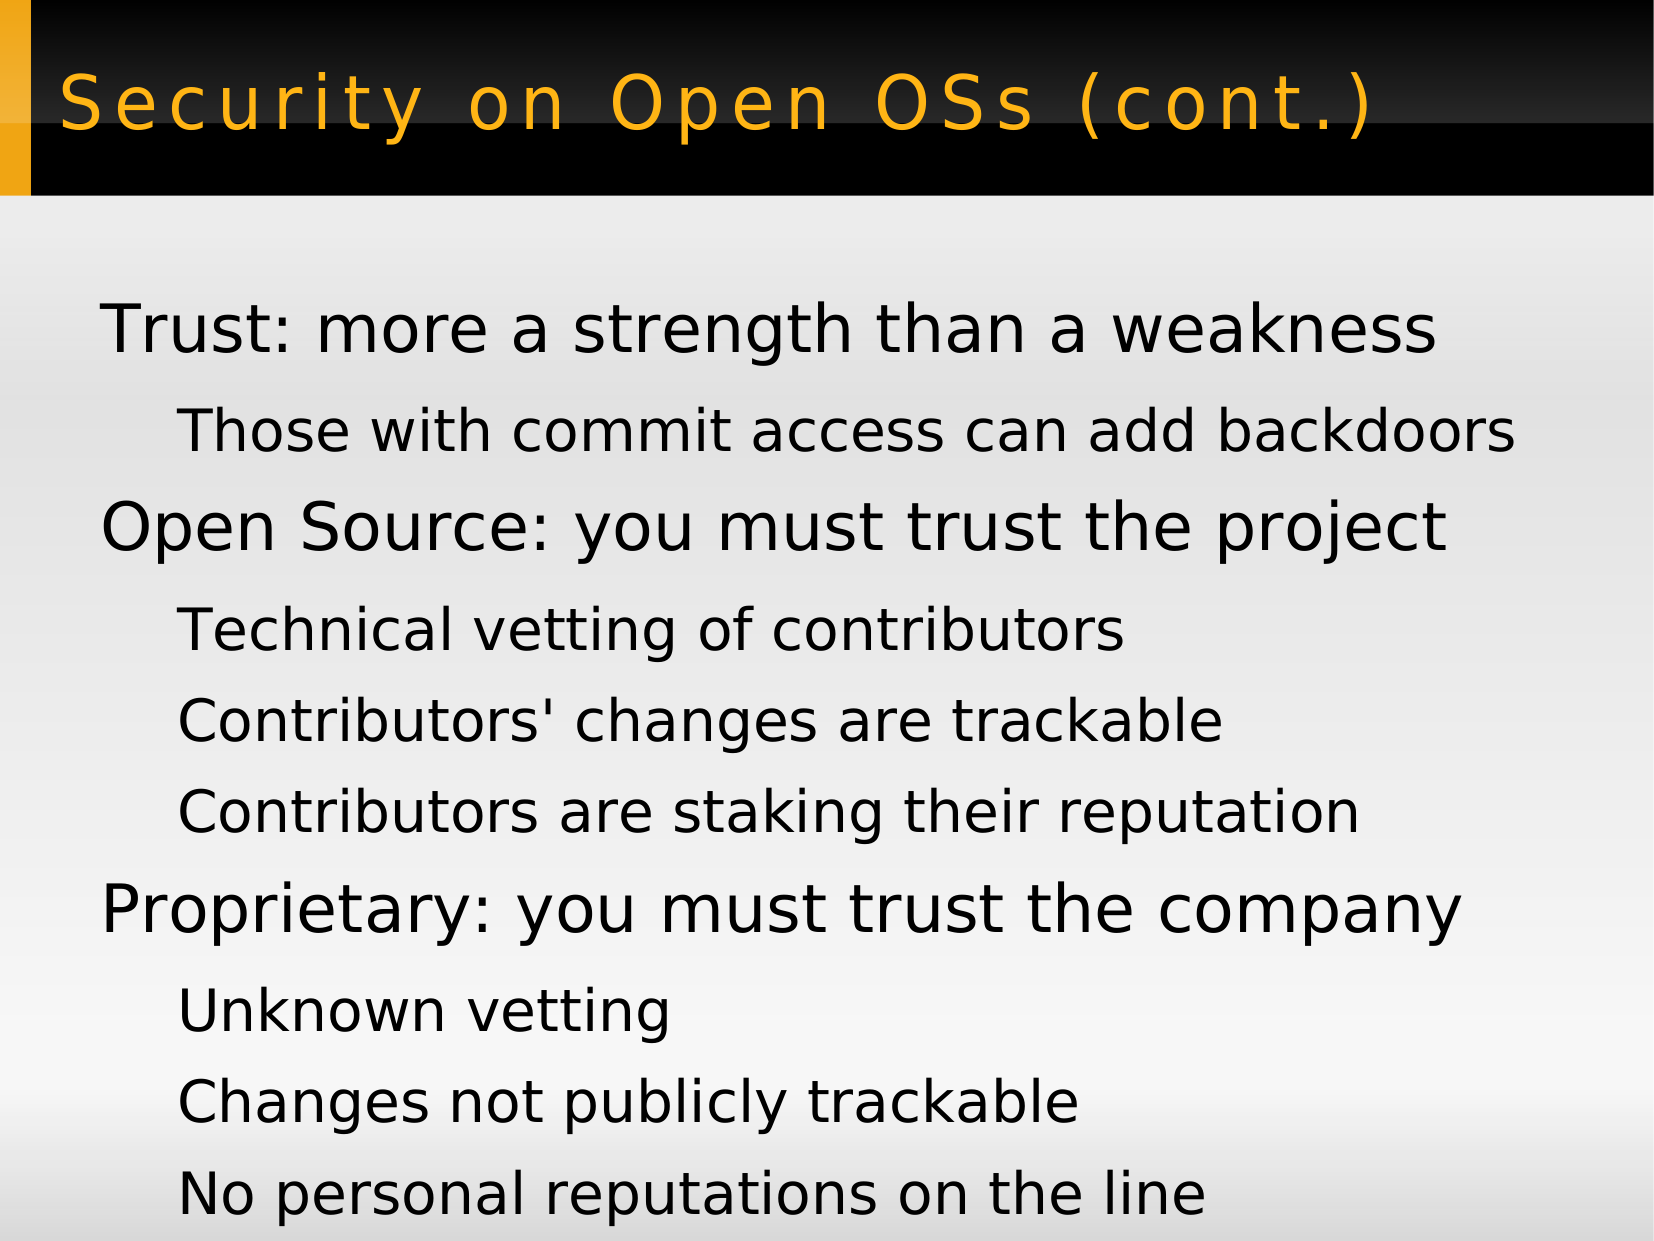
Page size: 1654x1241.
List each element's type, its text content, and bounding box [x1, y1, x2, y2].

picture [0, 0, 1654, 1241]
title Security on Open OSs (cont.) [59, 36, 1613, 171]
list Trust: more a strength than a weakness Those with commit access can add backdoors Open Source: you must trust the project Technical vetting of contributors Contributors' changes are trackable Contributors are staking their reputation Proprietary: you must trust the company Unknown vetting Changes not publicly trackable No personal reputations on the line [82, 290, 1571, 1229]
